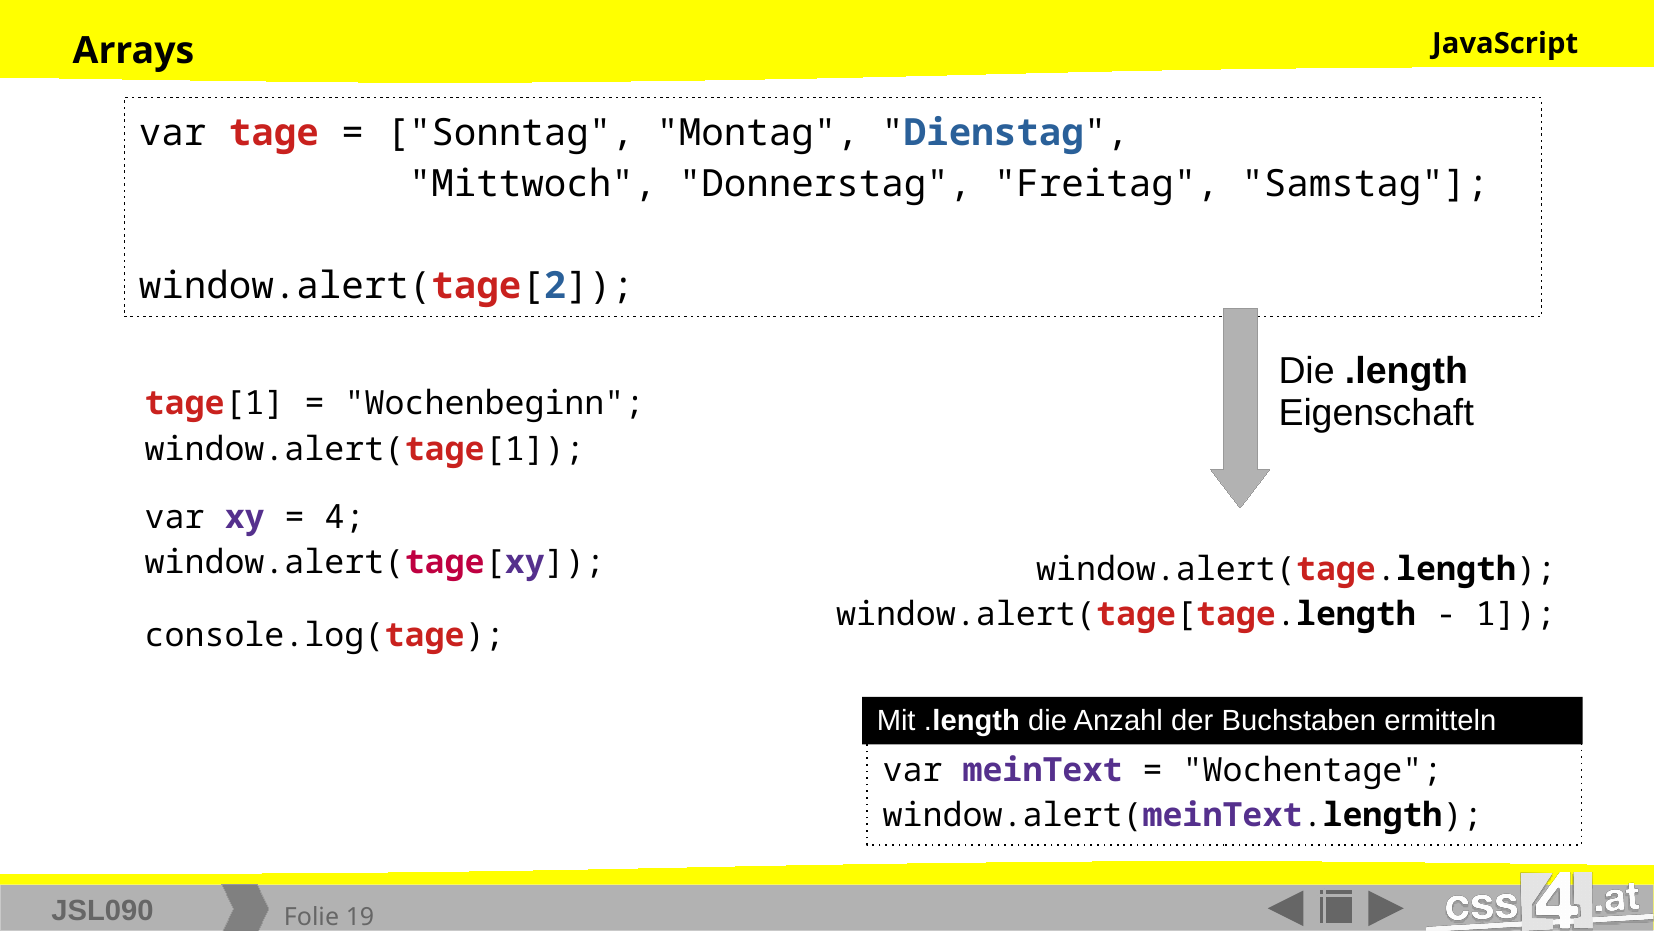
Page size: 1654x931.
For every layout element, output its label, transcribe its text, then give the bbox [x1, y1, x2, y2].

text_box [0, 0, 1654, 83]
text_box [0, 861, 1654, 931]
text_box var xy = 4; window.alert(tage[xy]); [129, 485, 733, 567]
picture [1426, 872, 1654, 931]
text_box var meinText = "Wochentage"; window.alert(meinText.length); [867, 745, 1582, 840]
text_box JSL090 [36, 886, 209, 931]
text_box console.log(tage); [129, 603, 544, 663]
text_box [1210, 308, 1270, 508]
text_box JavaScript [1417, 15, 1607, 60]
text_box Arrays [57, 16, 469, 69]
text_box Mit .length die Anzahl der Buchstaben ermitteln [862, 696, 1583, 745]
text_box Die .length Eigenschaft [1263, 342, 1494, 442]
text_box var tage = ["Sonntag", "Montag", "Dienstag", "Mittwoch", "Donnerstag", "Freitag", "Samstag"]; window.alert(tage[2]); [124, 106, 1542, 309]
text_box Folie <Foliennummer> [269, 891, 542, 931]
text_box tage[1] = "Wochenbeginn"; window.alert(tage[1]); [129, 372, 674, 462]
text_box window.alert(tage.length); window.alert(tage[tage.length - 1]); [814, 537, 1571, 632]
